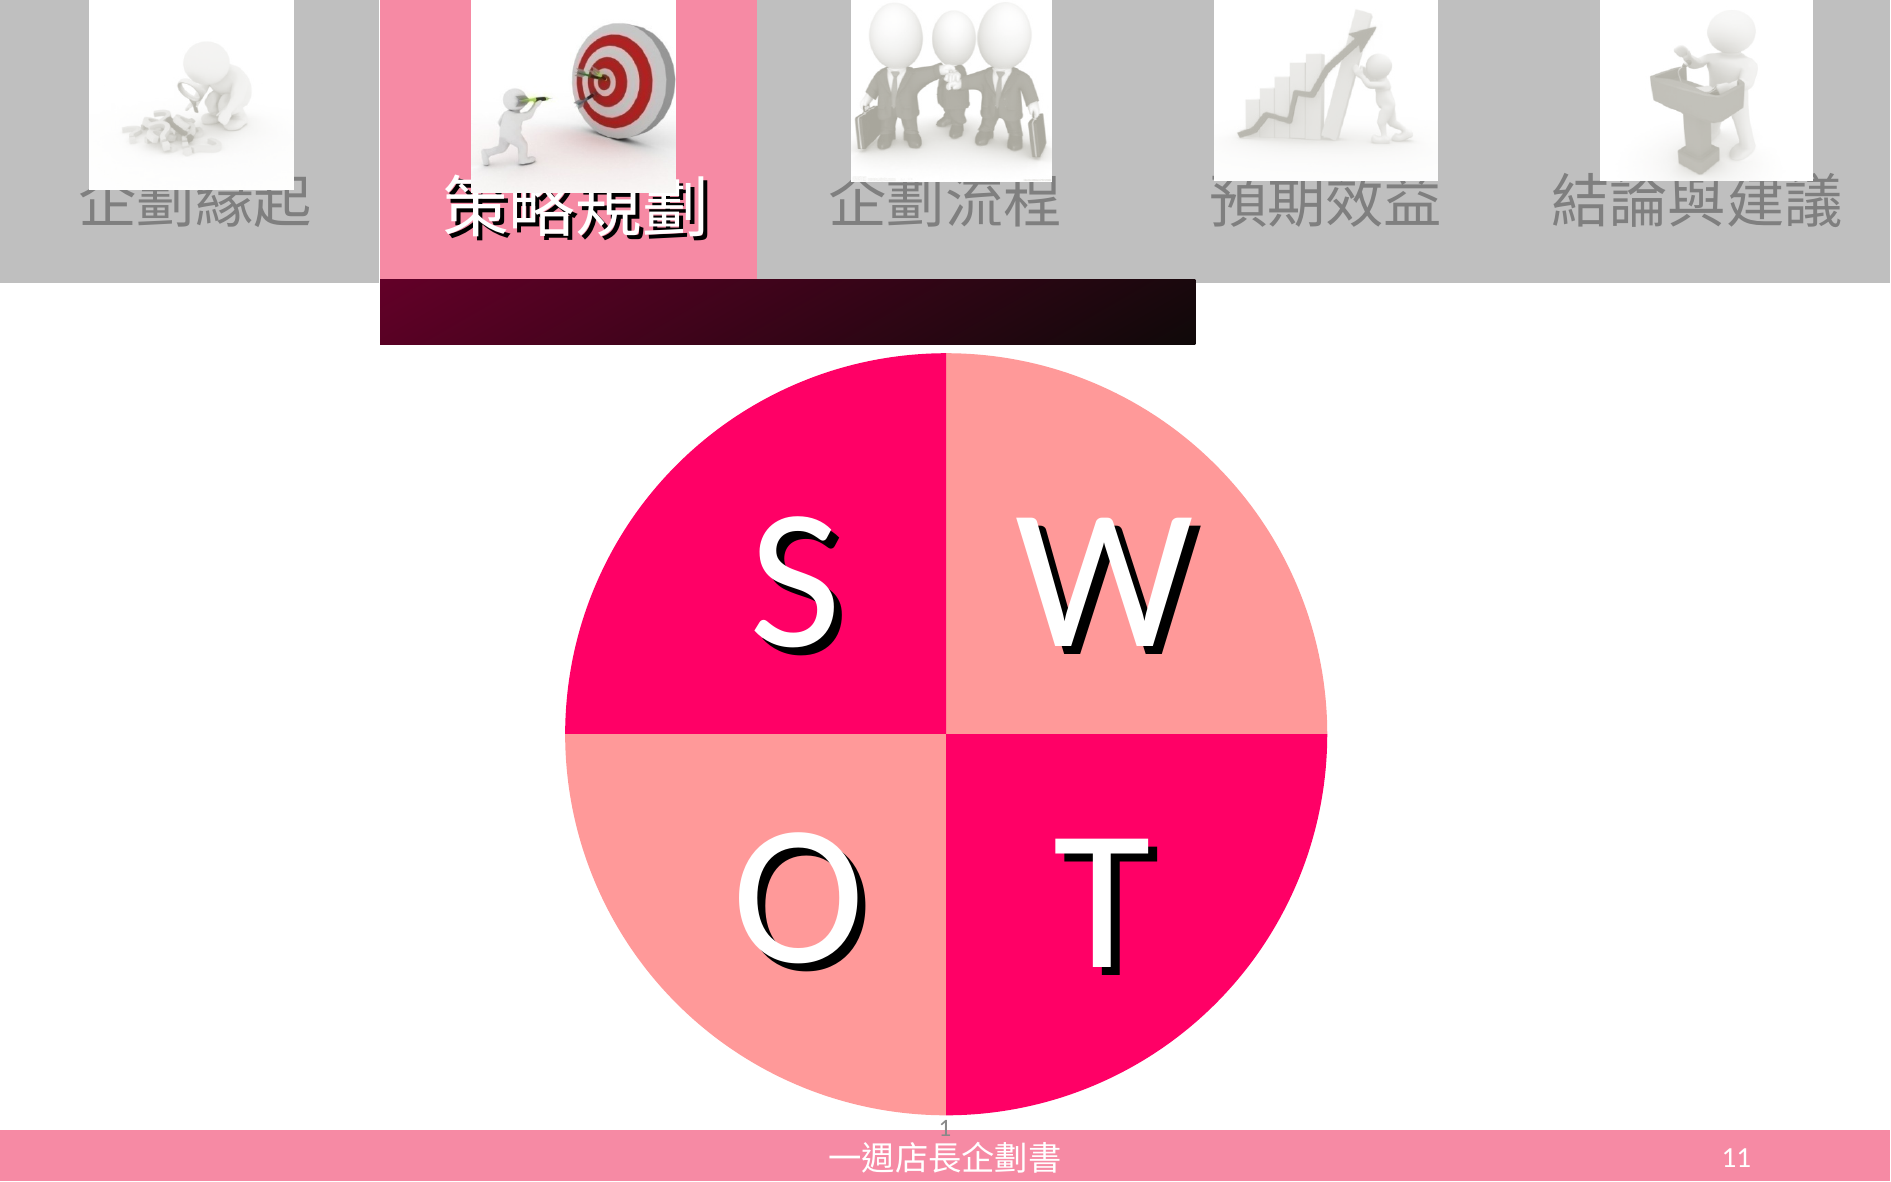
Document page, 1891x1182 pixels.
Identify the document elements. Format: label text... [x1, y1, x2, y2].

text_box [380, 280, 1195, 345]
text_box 企劃緣起 [42, 157, 348, 243]
picture [89, 0, 294, 190]
picture [851, 0, 1052, 182]
text_box O [717, 755, 952, 956]
text_box 11 [1706, 1130, 1891, 1182]
text_box 預期效益 [1179, 157, 1473, 243]
text_box 結論與建議 [1523, 157, 1871, 243]
text_box 1 [645, 1094, 1245, 1158]
text_box SWOT分析/五力分析 [378, 278, 1302, 337]
picture [471, 0, 676, 193]
text_box 企劃流程 [781, 157, 1110, 243]
text_box S [734, 438, 948, 652]
chart [355, 337, 1537, 1132]
text_box 一週店長企劃書 [0, 1130, 1706, 1181]
text_box [380, 0, 1890, 283]
text_box 策略規劃 [417, 157, 735, 253]
text_box T [1039, 759, 1250, 973]
text_box W [1000, 438, 1306, 664]
picture [1600, 0, 1813, 181]
text_box [0, 0, 379, 283]
picture [1214, 0, 1438, 181]
